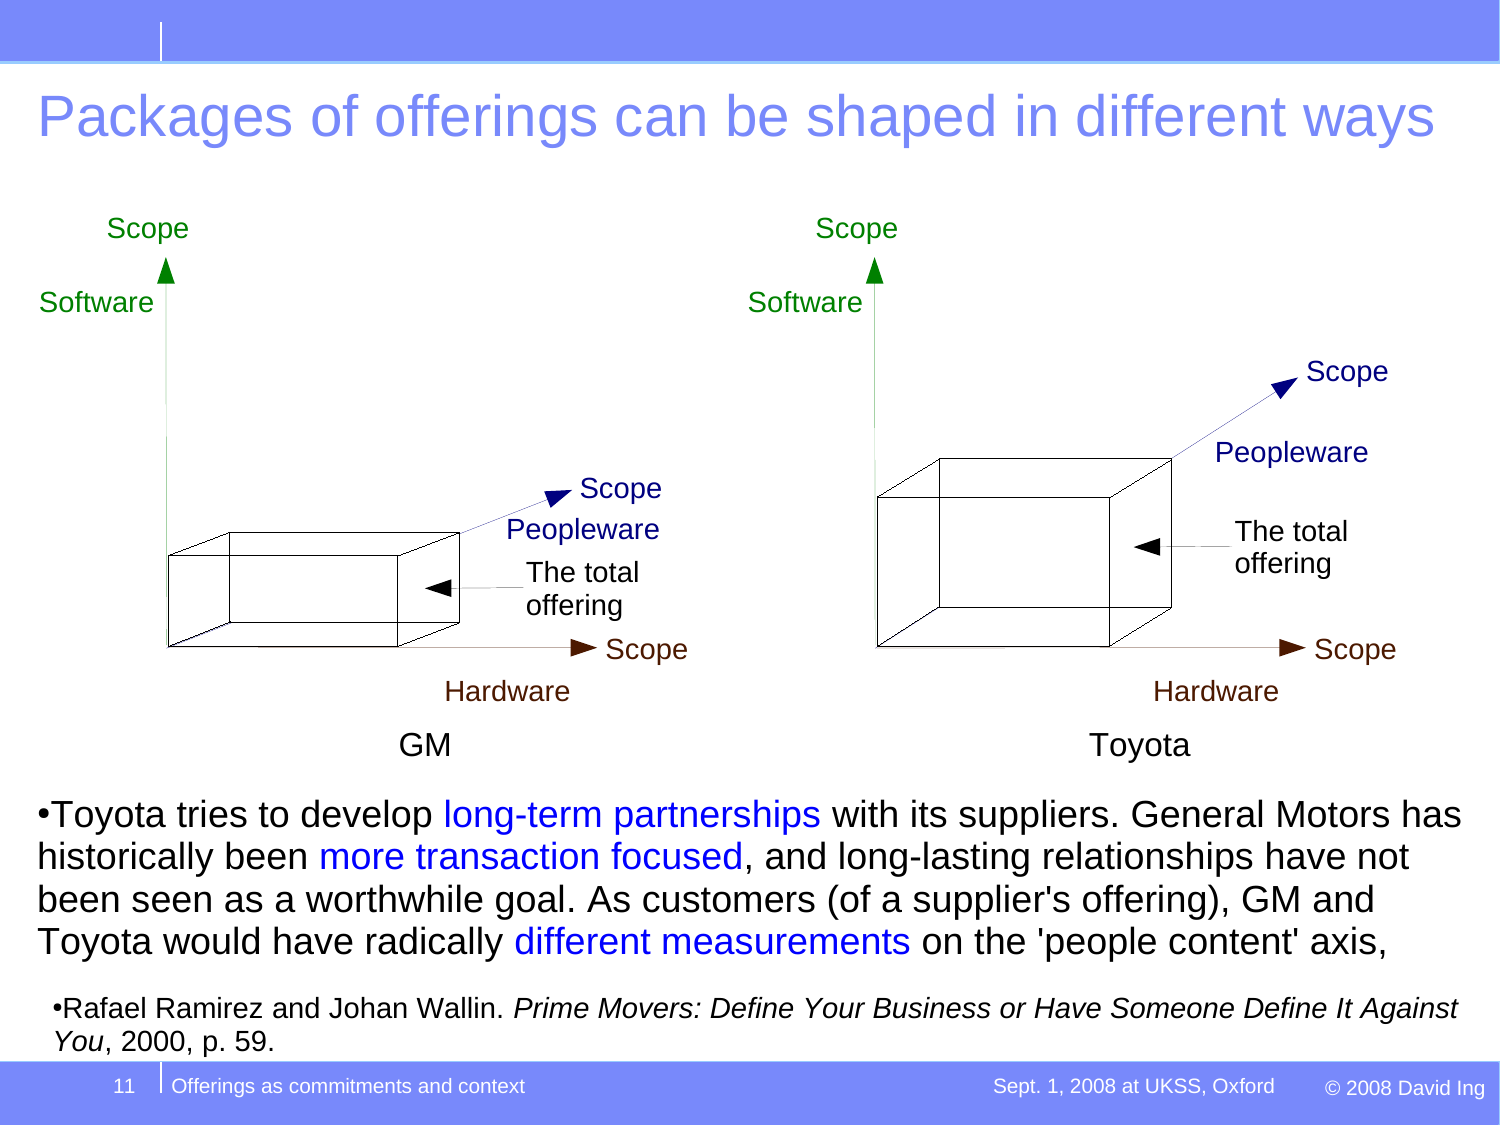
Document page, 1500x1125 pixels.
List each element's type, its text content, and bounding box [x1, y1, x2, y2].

text_box Toyota [875, 699, 1404, 771]
text_box [229, 556, 397, 623]
text_box The total offering [1219, 479, 1414, 588]
text_box Scope [590, 616, 736, 674]
text_box Software [726, 224, 885, 327]
text_box GM [161, 699, 690, 771]
text_box [229, 532, 460, 623]
text_box Hardware [312, 658, 703, 716]
text_box Scope [91, 194, 238, 252]
text_box Scope [1299, 616, 1445, 674]
text_box The total offering [511, 521, 705, 629]
title Packages of offerings can be shaped in different ways [37, 90, 1463, 205]
text_box Rafael Ramirez and Johan Wallin. Prime Movers: Define Your Business or Have Someone Define It Against You, 2000, p. 59. [37, 985, 1487, 1072]
text_box Peopleware [1200, 419, 1399, 477]
text_box Scope [1291, 337, 1437, 395]
text_box Hardware [1021, 658, 1411, 716]
text_box Peopleware [491, 495, 690, 553]
text_box Toyota tries to develop long-term partnerships with its suppliers. General Motors has historically been more transaction focused, and long-lasting relationships have not been seen as a worthwhile goal. As customers (of a supplier's offering), GM and Toyota would have radically different measurements on the 'people content' axis, [22, 785, 1483, 978]
text_box [939, 458, 1172, 608]
text_box Software [17, 224, 176, 327]
text_box Scope [800, 194, 946, 252]
text_box [939, 498, 1109, 608]
text_box Scope [564, 455, 711, 513]
